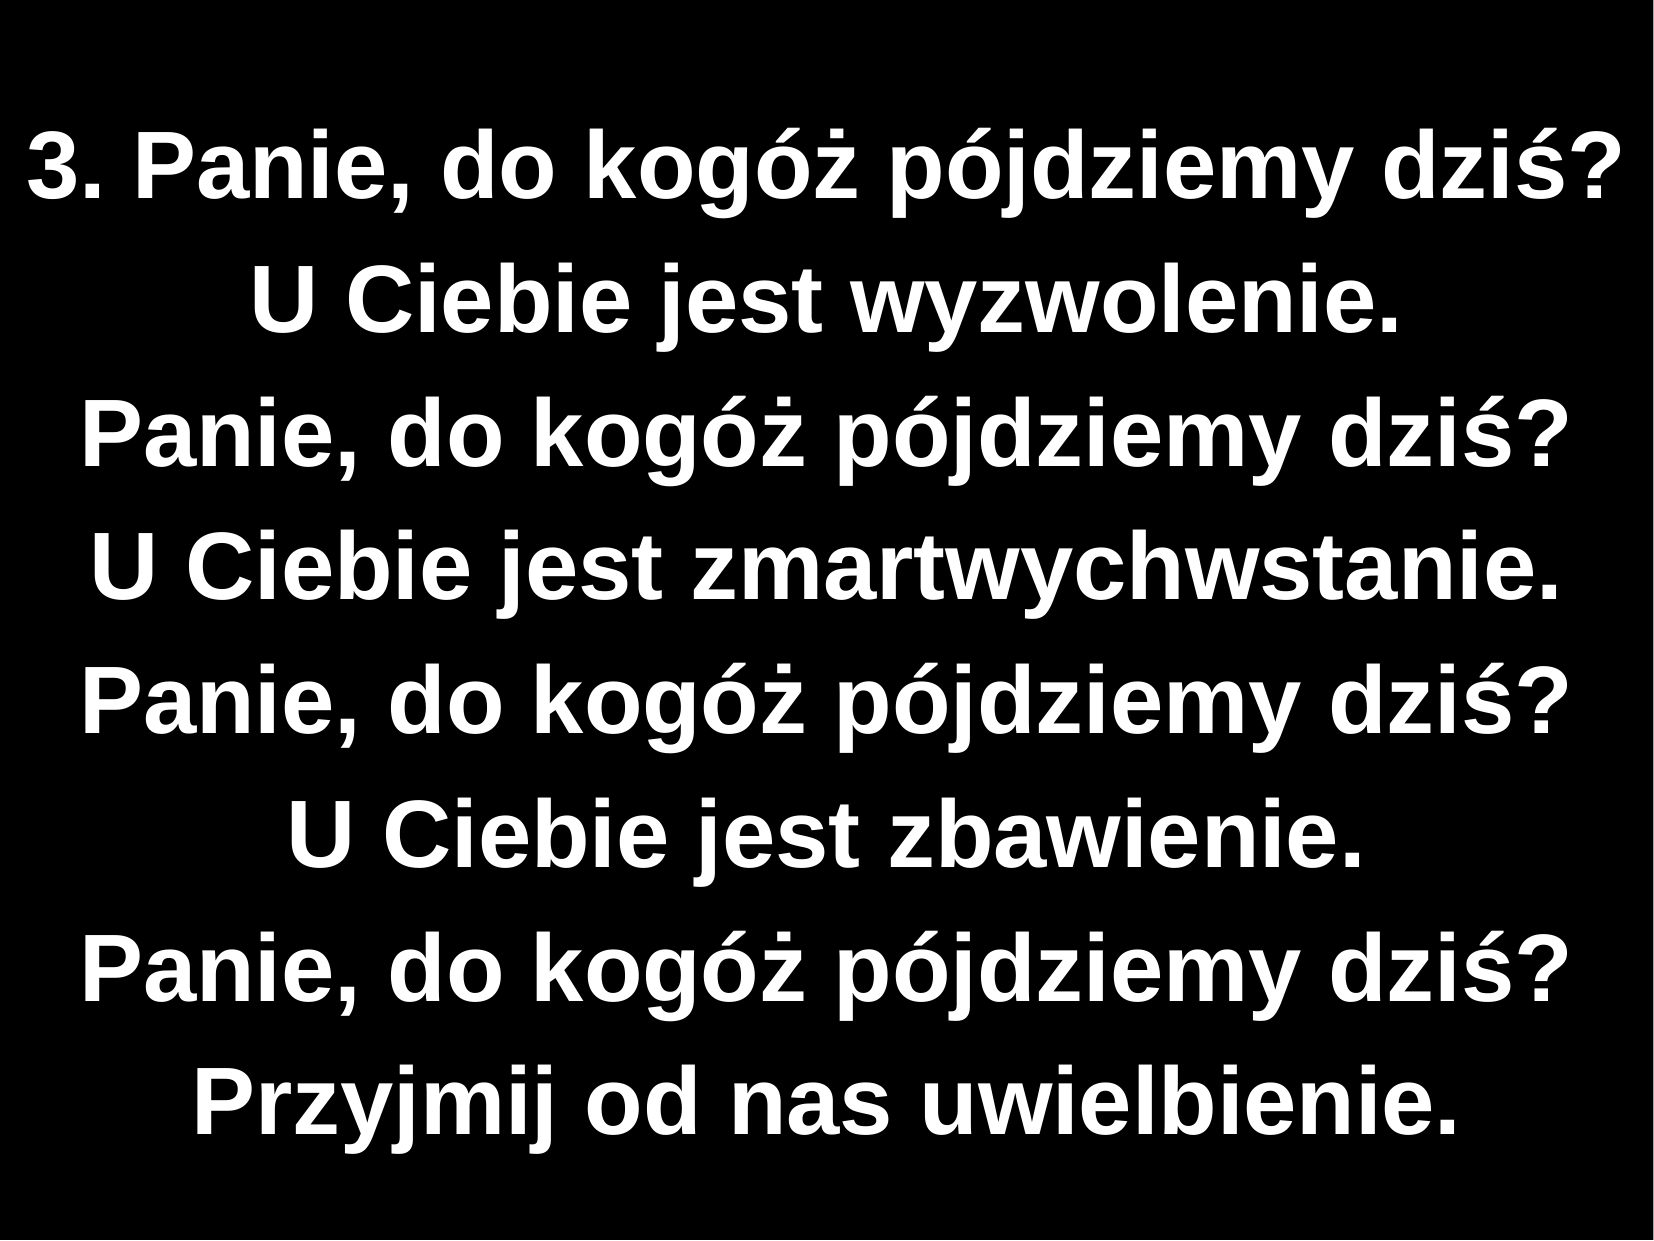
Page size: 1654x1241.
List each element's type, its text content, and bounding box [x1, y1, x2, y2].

subtitle 3. Panie, do kogóż pójdziemy dziś? U Ciebie jest wyzwolenie. Panie, do kogóż pójdziemy dziś? U Ciebie jest zmartwychwstanie. Panie, do kogóż pójdziemy dziś? U Ciebie jest zbawienie. Panie, do kogóż pójdziemy dziś? Przyjmij od nas uwielbienie. [0, 0, 1654, 1241]
